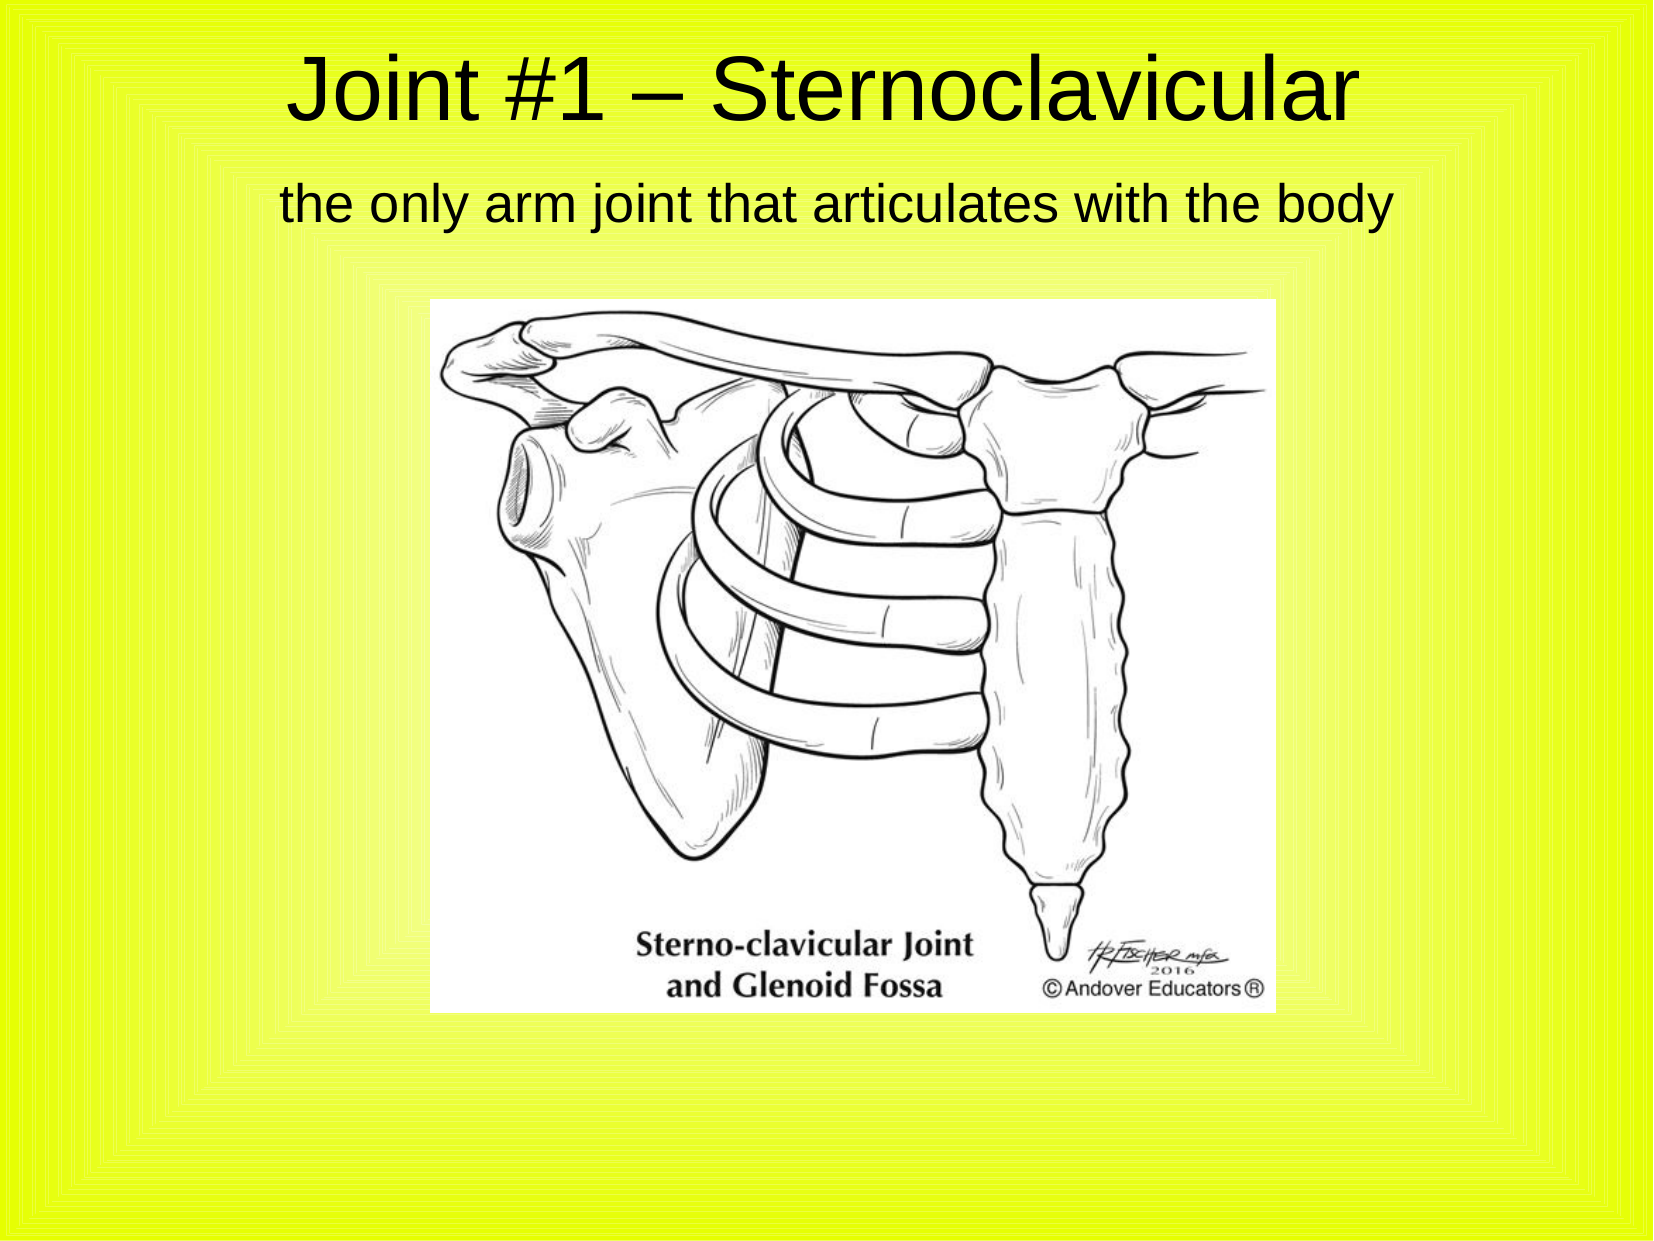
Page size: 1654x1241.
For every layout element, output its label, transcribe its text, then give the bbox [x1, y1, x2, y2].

picture [430, 299, 1276, 1013]
title Joint #1 – Sternoclavicular the only arm joint that articulates with the body [149, 37, 1500, 243]
